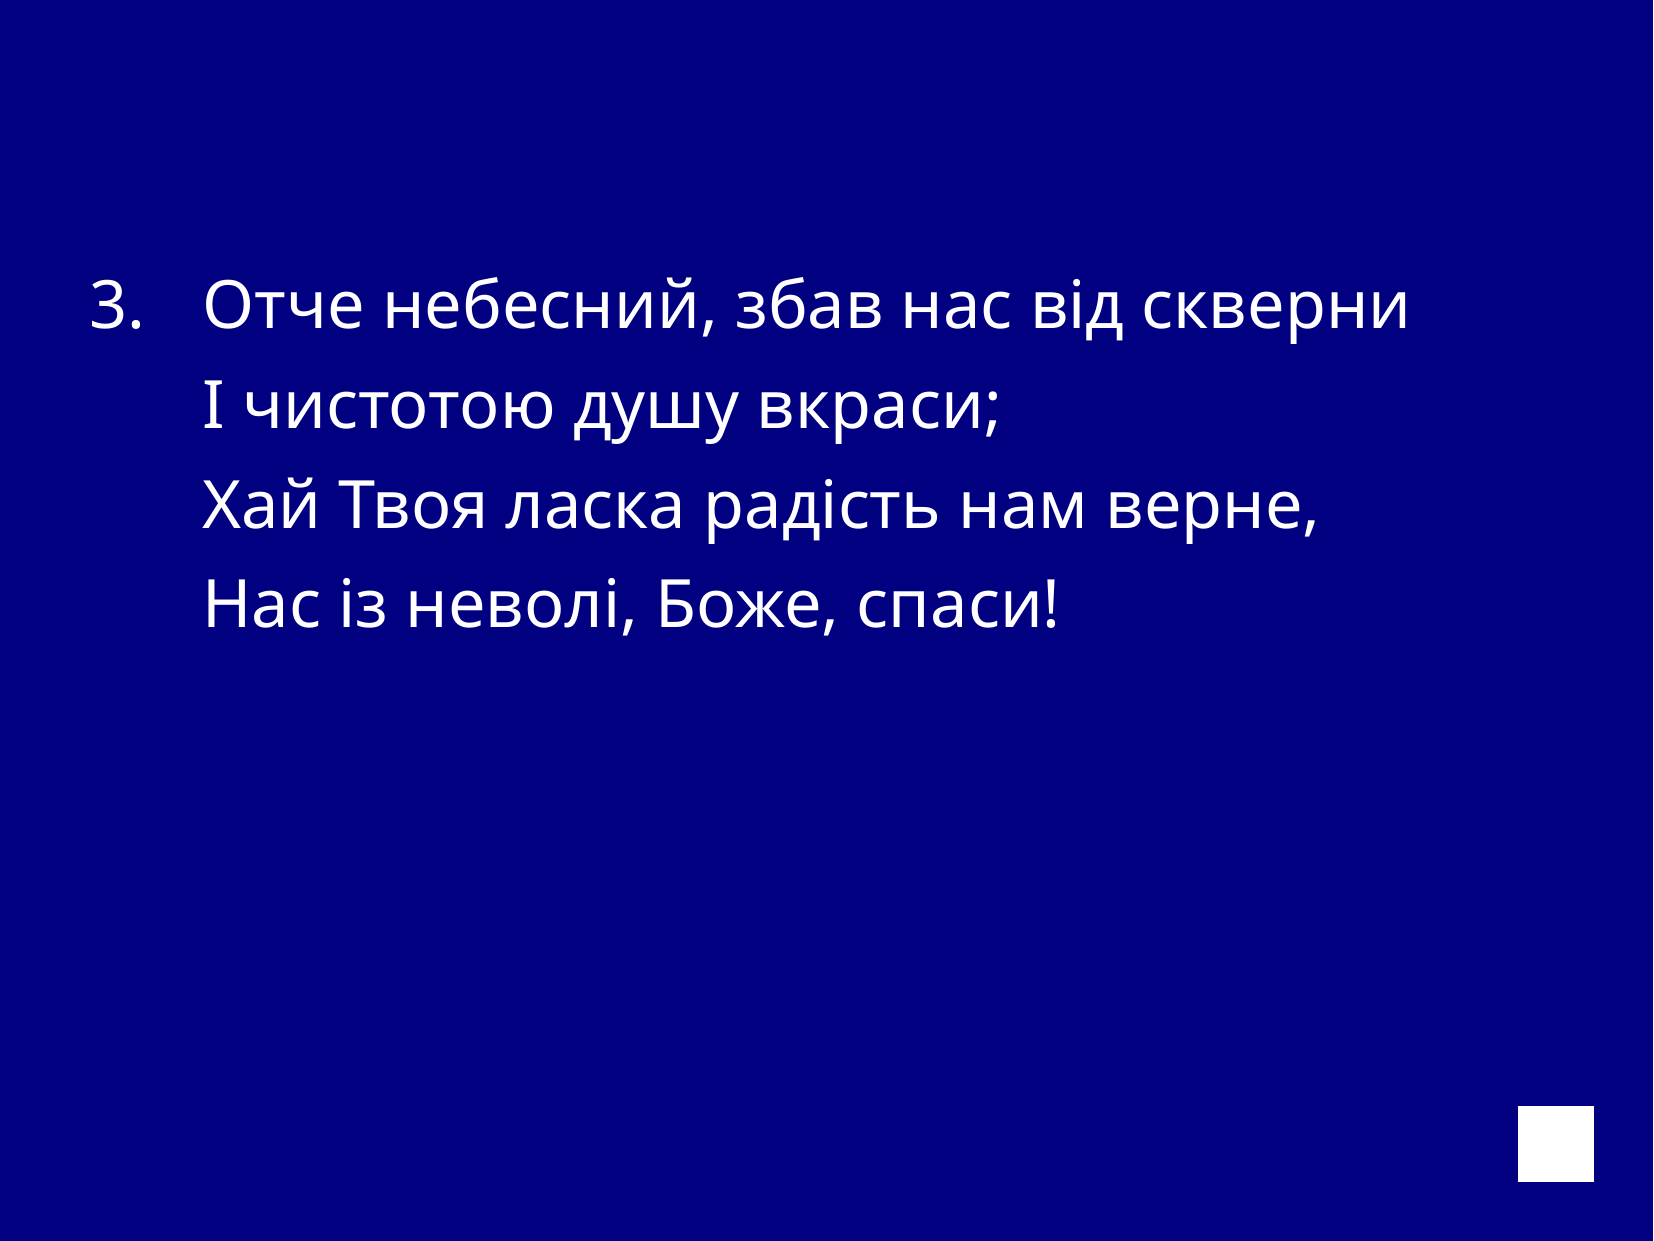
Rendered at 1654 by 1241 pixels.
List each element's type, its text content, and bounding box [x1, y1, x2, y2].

text_box [1518, 1106, 1594, 1182]
text_box 3. Отче небесний, збав нас від скверни І чистотою душу вкраси; Хай Твоя ласка радість нам верне, Нас із неволі, Боже, спаси! [75, 150, 1576, 1163]
